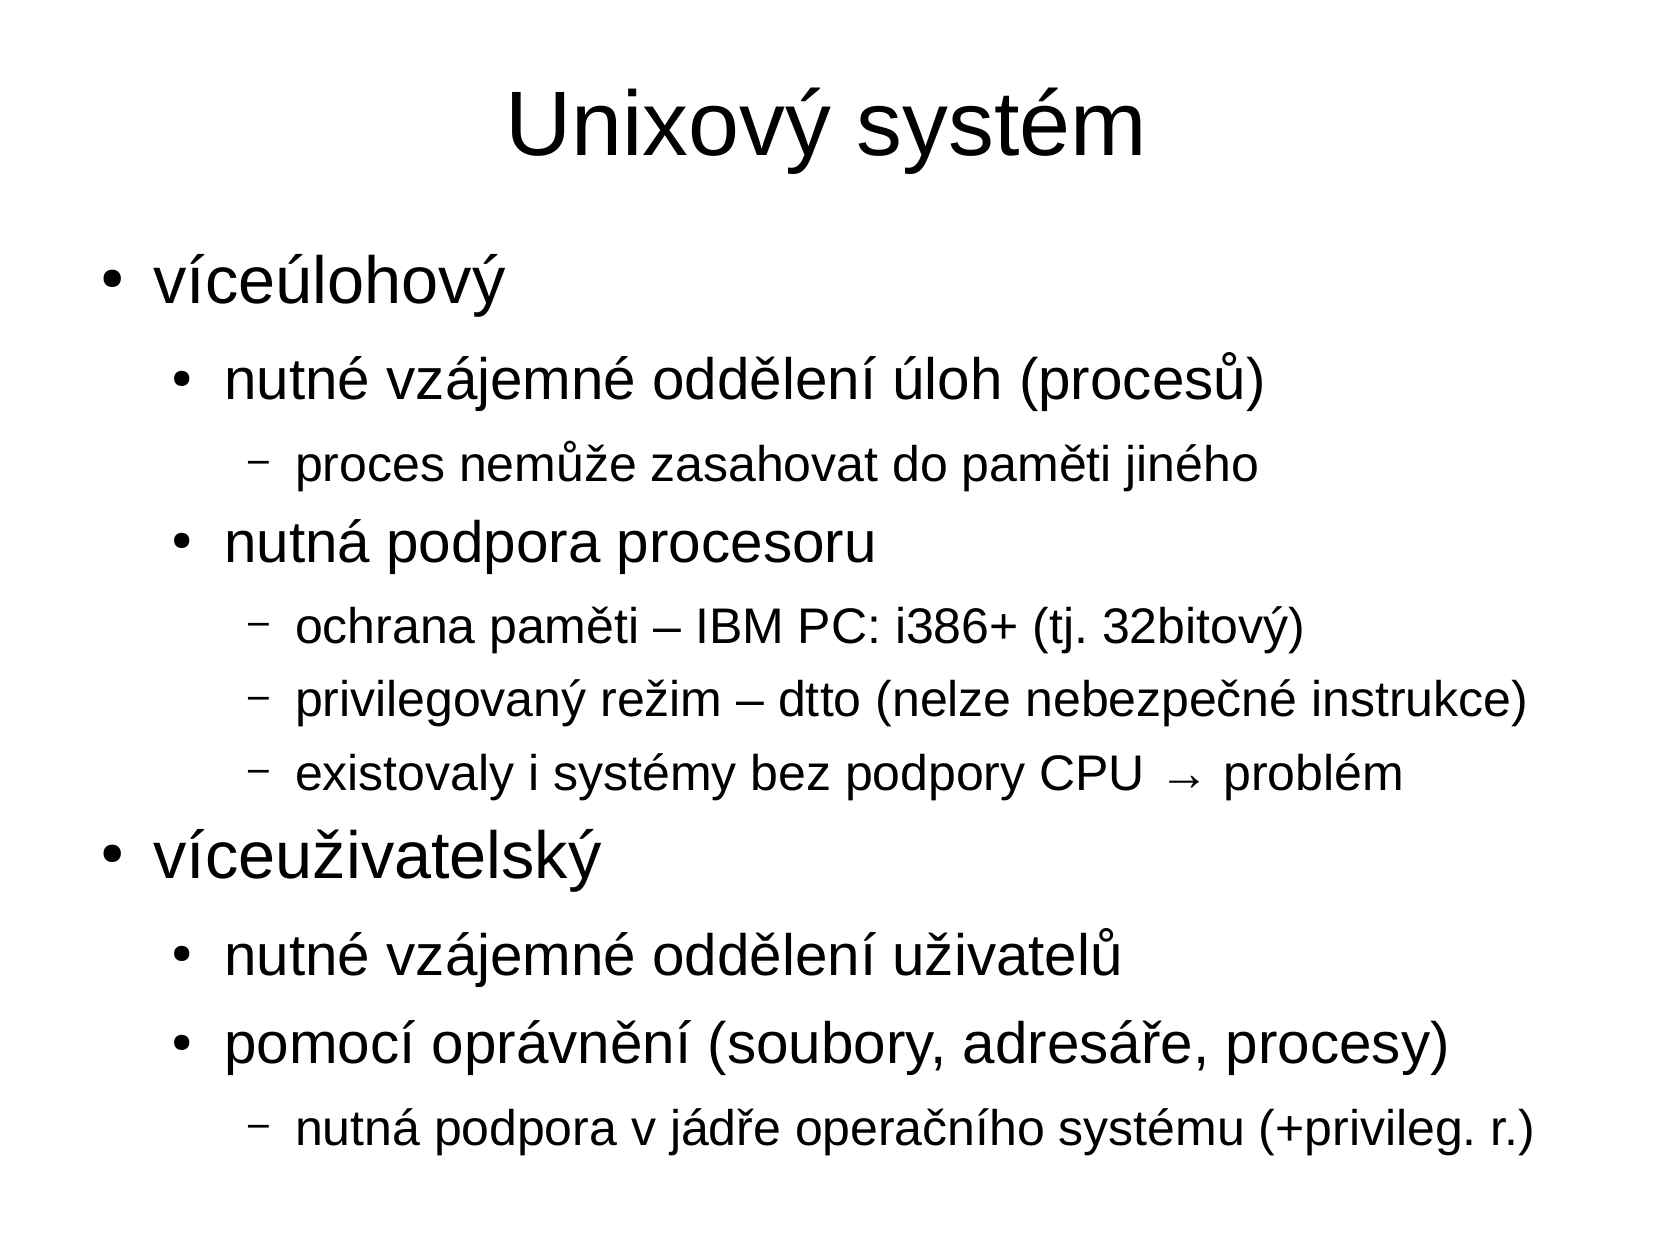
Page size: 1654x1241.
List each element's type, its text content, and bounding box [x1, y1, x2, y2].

list víceúlohový nutné vzájemné oddělení úloh (procesů) proces nemůže zasahovat do paměti jiného nutná podpora procesoru ochrana paměti – IBM PC: i386+ (tj. 32bitový) privilegovaný režim – dtto (nelze nebezpečné instrukce) existovaly i systémy bez podpory CPU → problém víceuživatelský nutné vzájemné oddělení uživatelů pomocí oprávnění (soubory, adresáře, procesy) nutná podpora v jádře operačního systému (+privileg. r.) [82, 242, 1571, 1156]
title Unixový systém [82, 27, 1571, 220]
